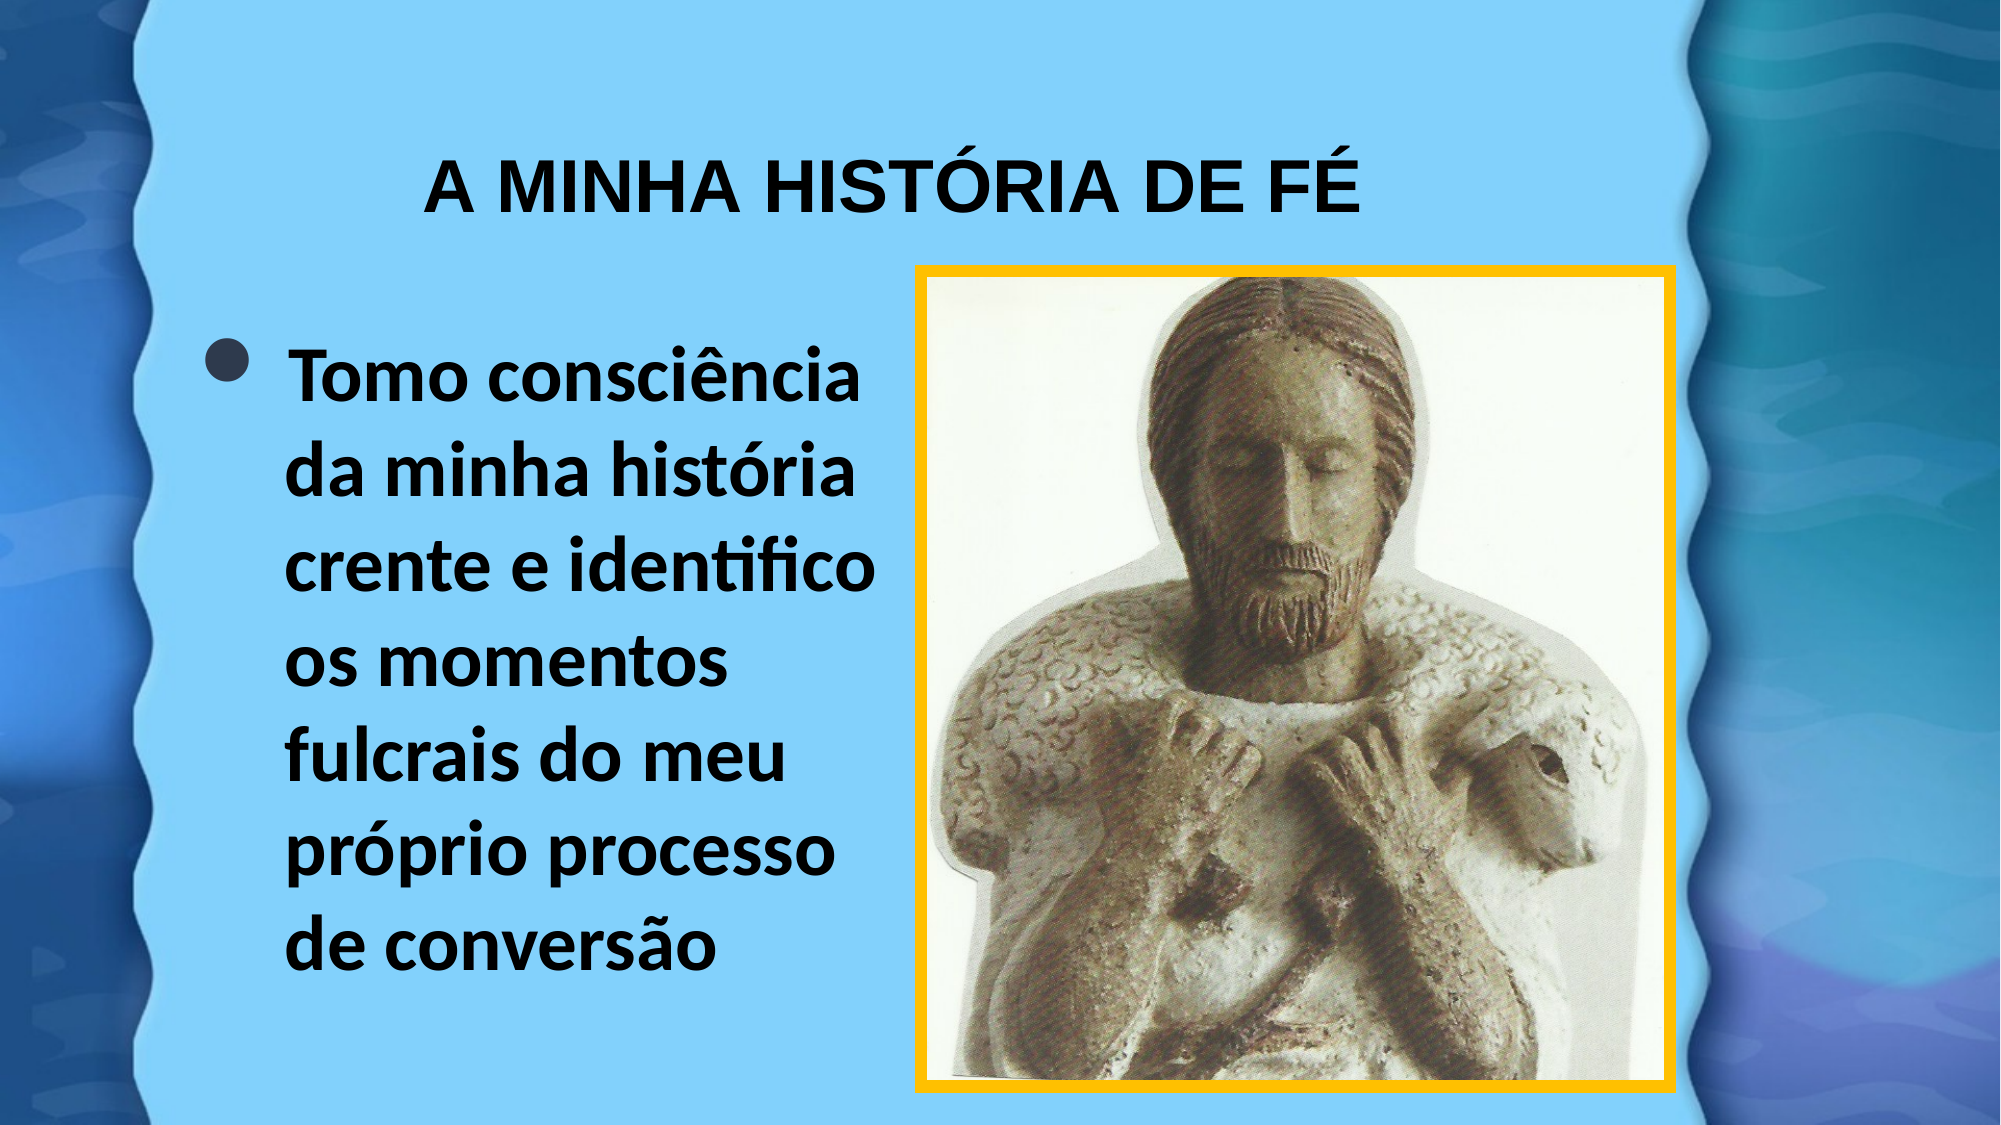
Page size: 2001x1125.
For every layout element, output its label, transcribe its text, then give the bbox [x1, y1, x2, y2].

list Tomo consciência da minha história crente e identifico os momentos fulcrais do meu próprio processo de conversão [184, 314, 905, 1043]
title A MINHA HISTÓRIA DE FÉ [158, 33, 1648, 228]
picture [927, 277, 1664, 1081]
